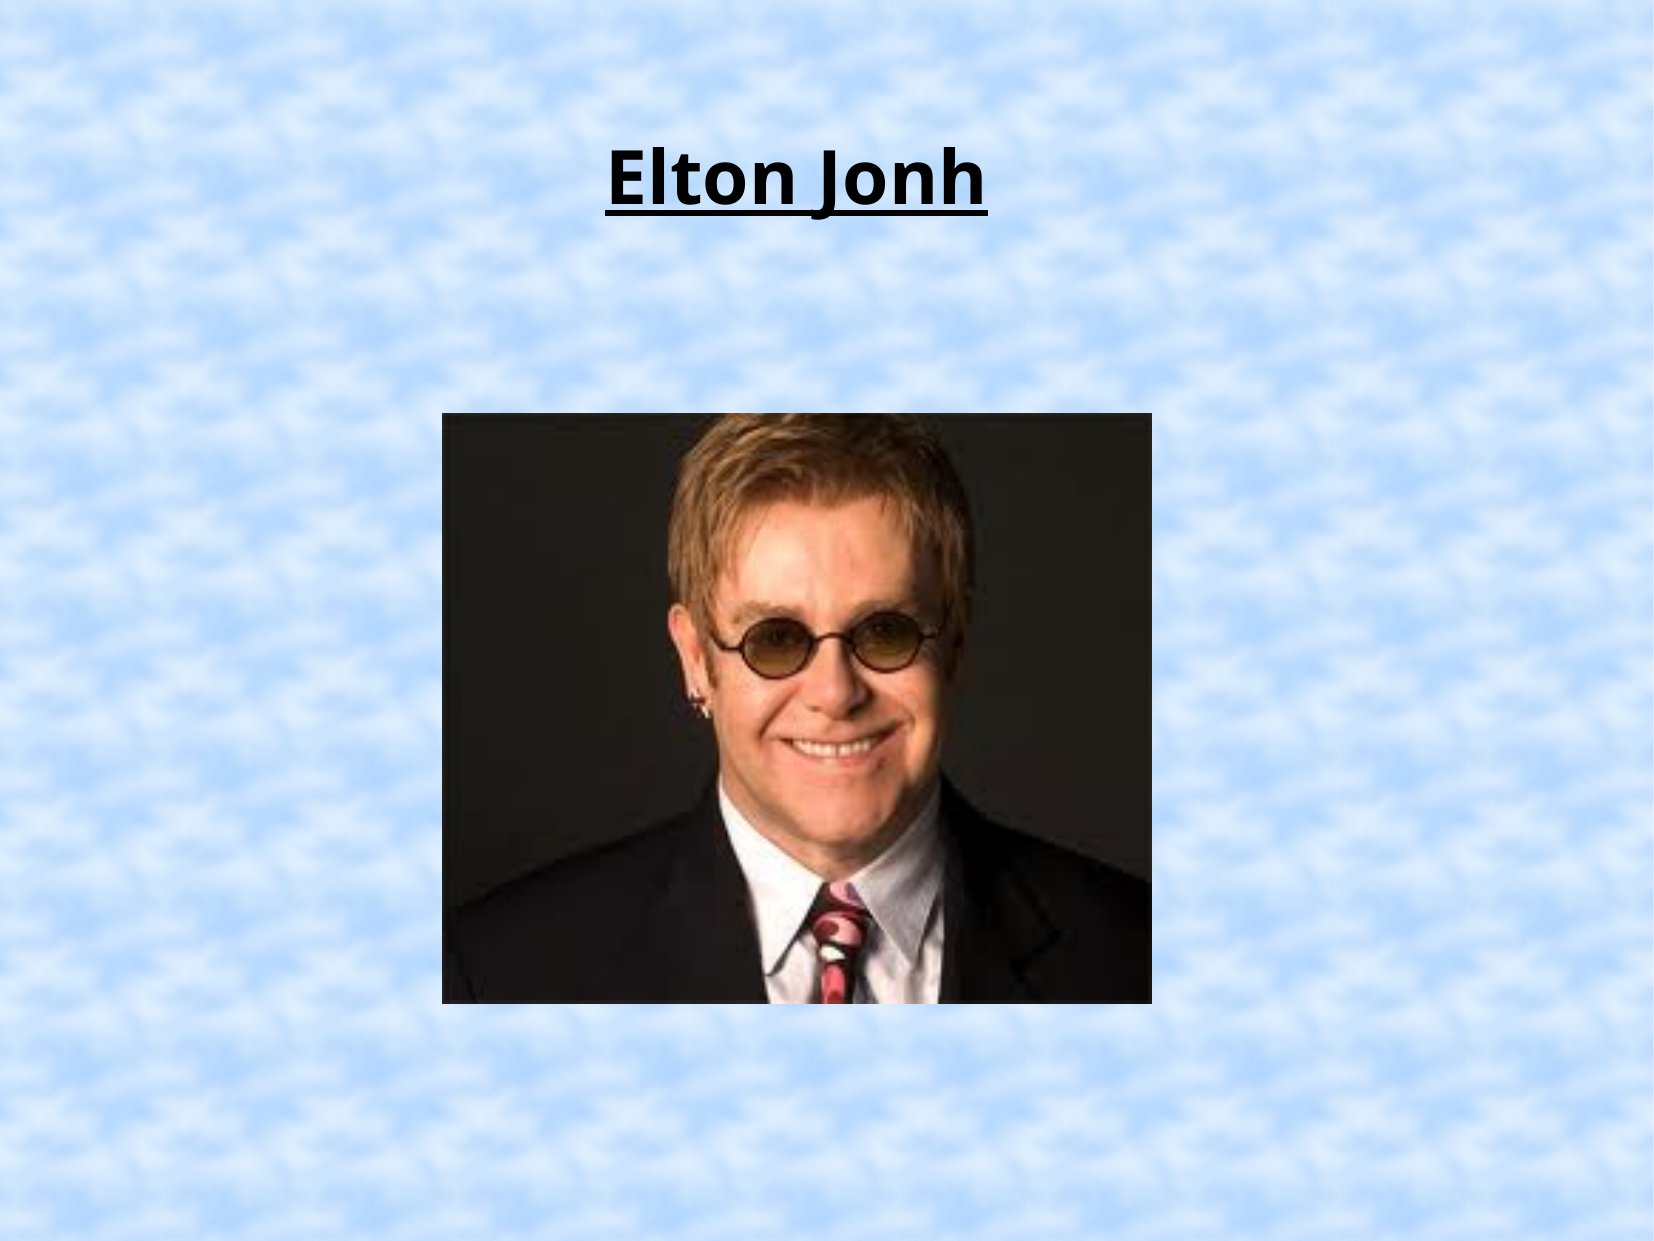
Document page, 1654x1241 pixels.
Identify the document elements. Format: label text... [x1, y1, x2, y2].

text_box Elton Jonh [590, 116, 1006, 237]
picture [0, 0, 1654, 1241]
